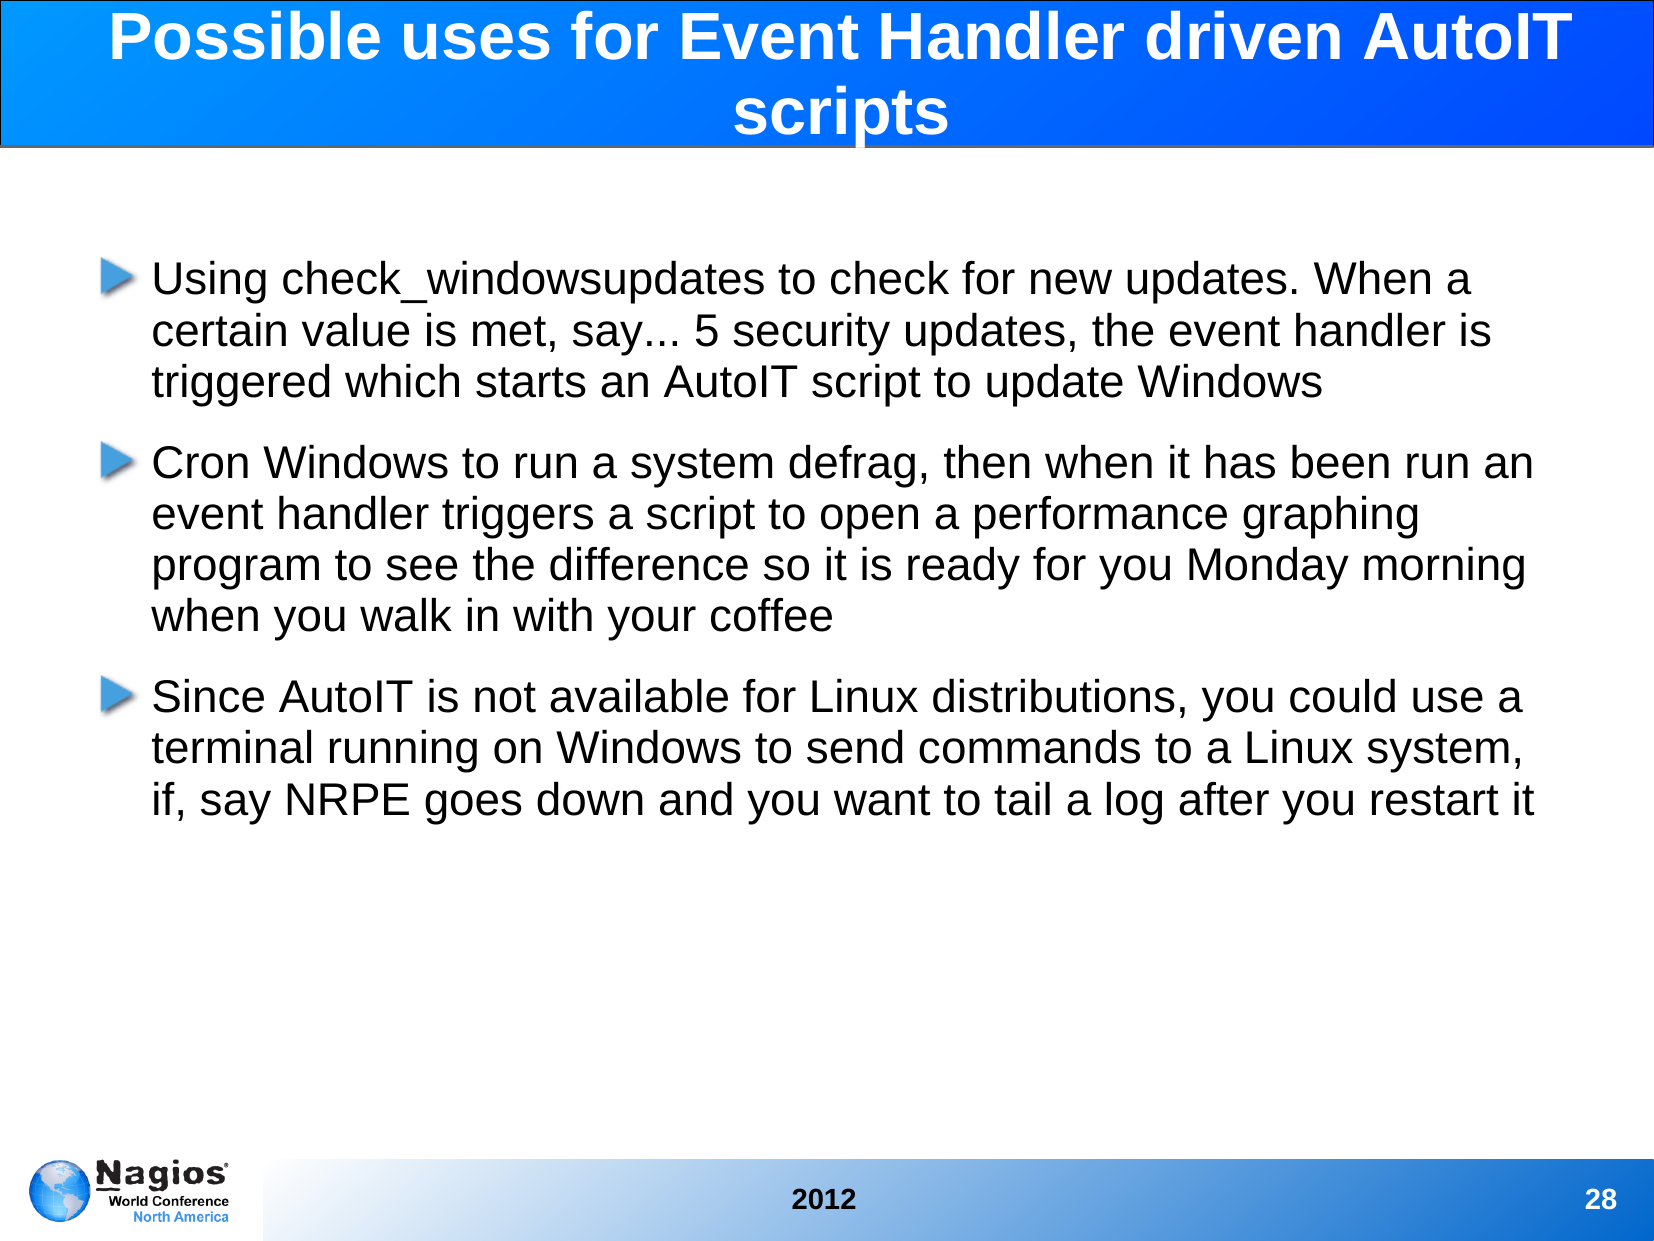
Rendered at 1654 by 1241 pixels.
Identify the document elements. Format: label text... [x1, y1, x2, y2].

title Possible uses for Event Handler driven AutoIT scripts [36, 0, 1648, 151]
list Using check_windowsupdates to check for new updates. When a certain value is met, say... 5 security updates, the event handler is triggered which starts an AutoIT script to update Windows Cron Windows to run a system defrag, then when it has been run an event handler triggers a script to open a performance graphing program to see the difference so it is ready for you Monday morning when you walk in with your coffee Since AutoIT is not available for Linux distributions, you could use a terminal running on Windows to send commands to a Linux system, if, say NRPE goes down and you want to tail a log after you restart it [80, 253, 1569, 1072]
picture [29, 1159, 229, 1235]
